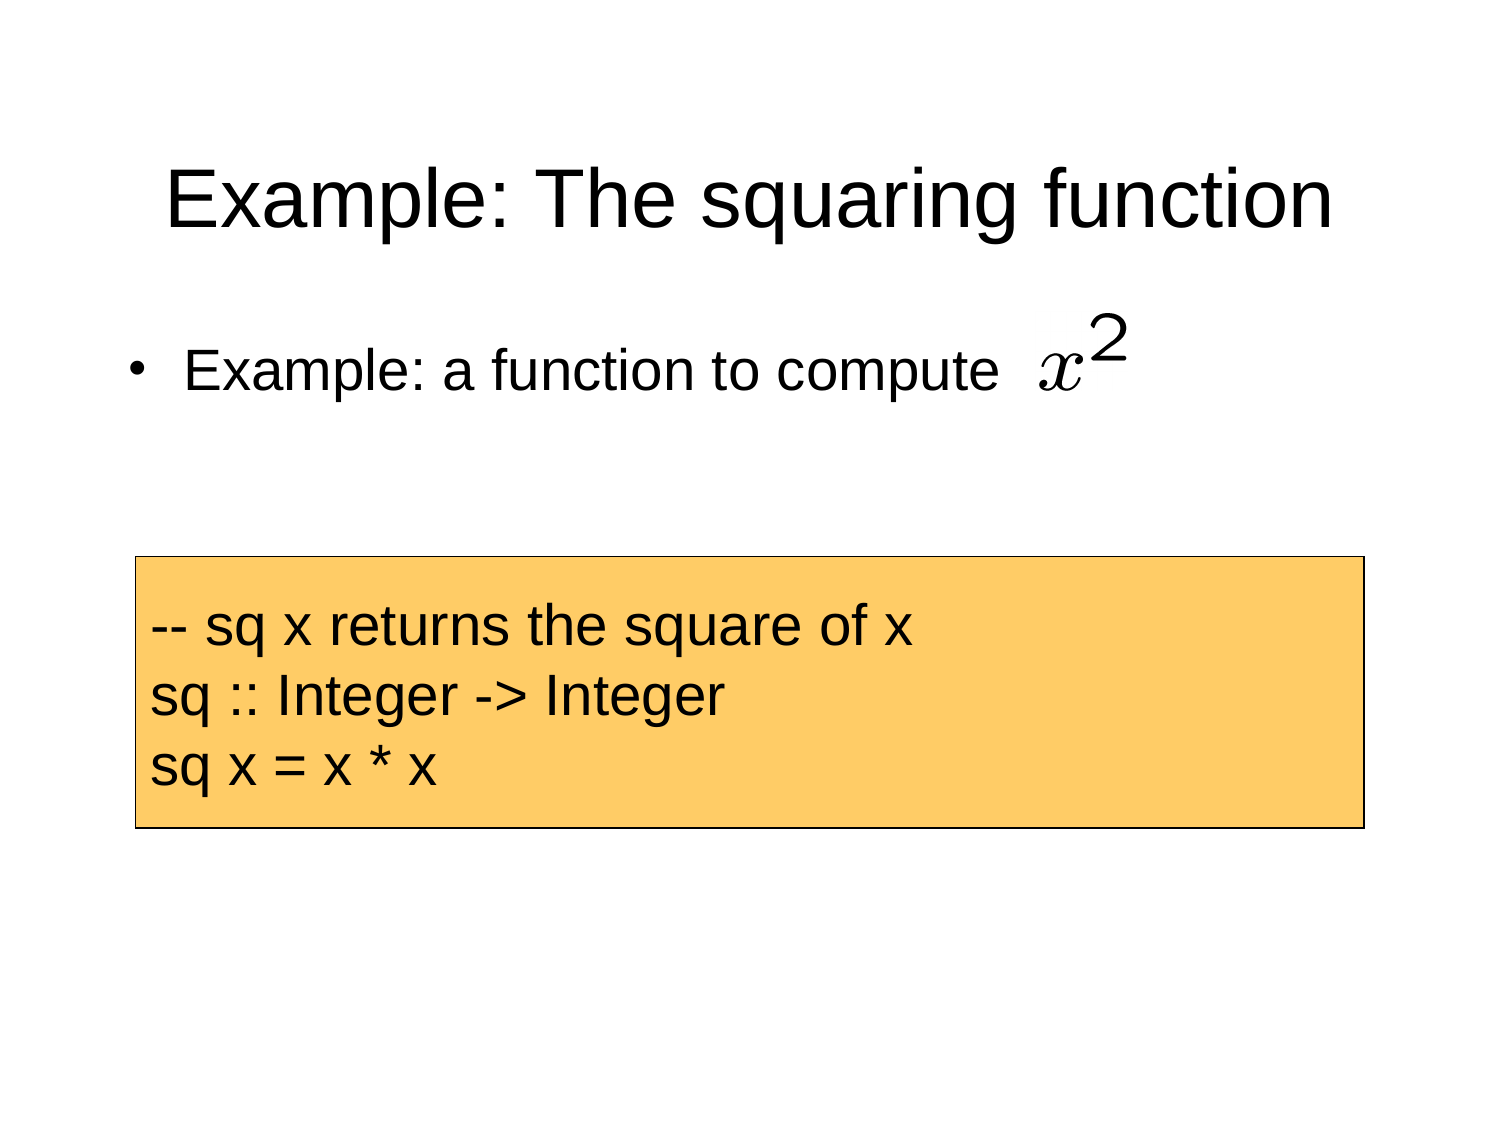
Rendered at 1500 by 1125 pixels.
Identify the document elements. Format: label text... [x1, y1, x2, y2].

picture [1035, 311, 1128, 392]
title Example: The squaring function [112, 99, 1388, 288]
text_box -- sq x returns the square of x sq :: Integer -> Integer sq x = x * x [135, 556, 1364, 829]
list Example: a function to compute [112, 324, 1388, 1000]
